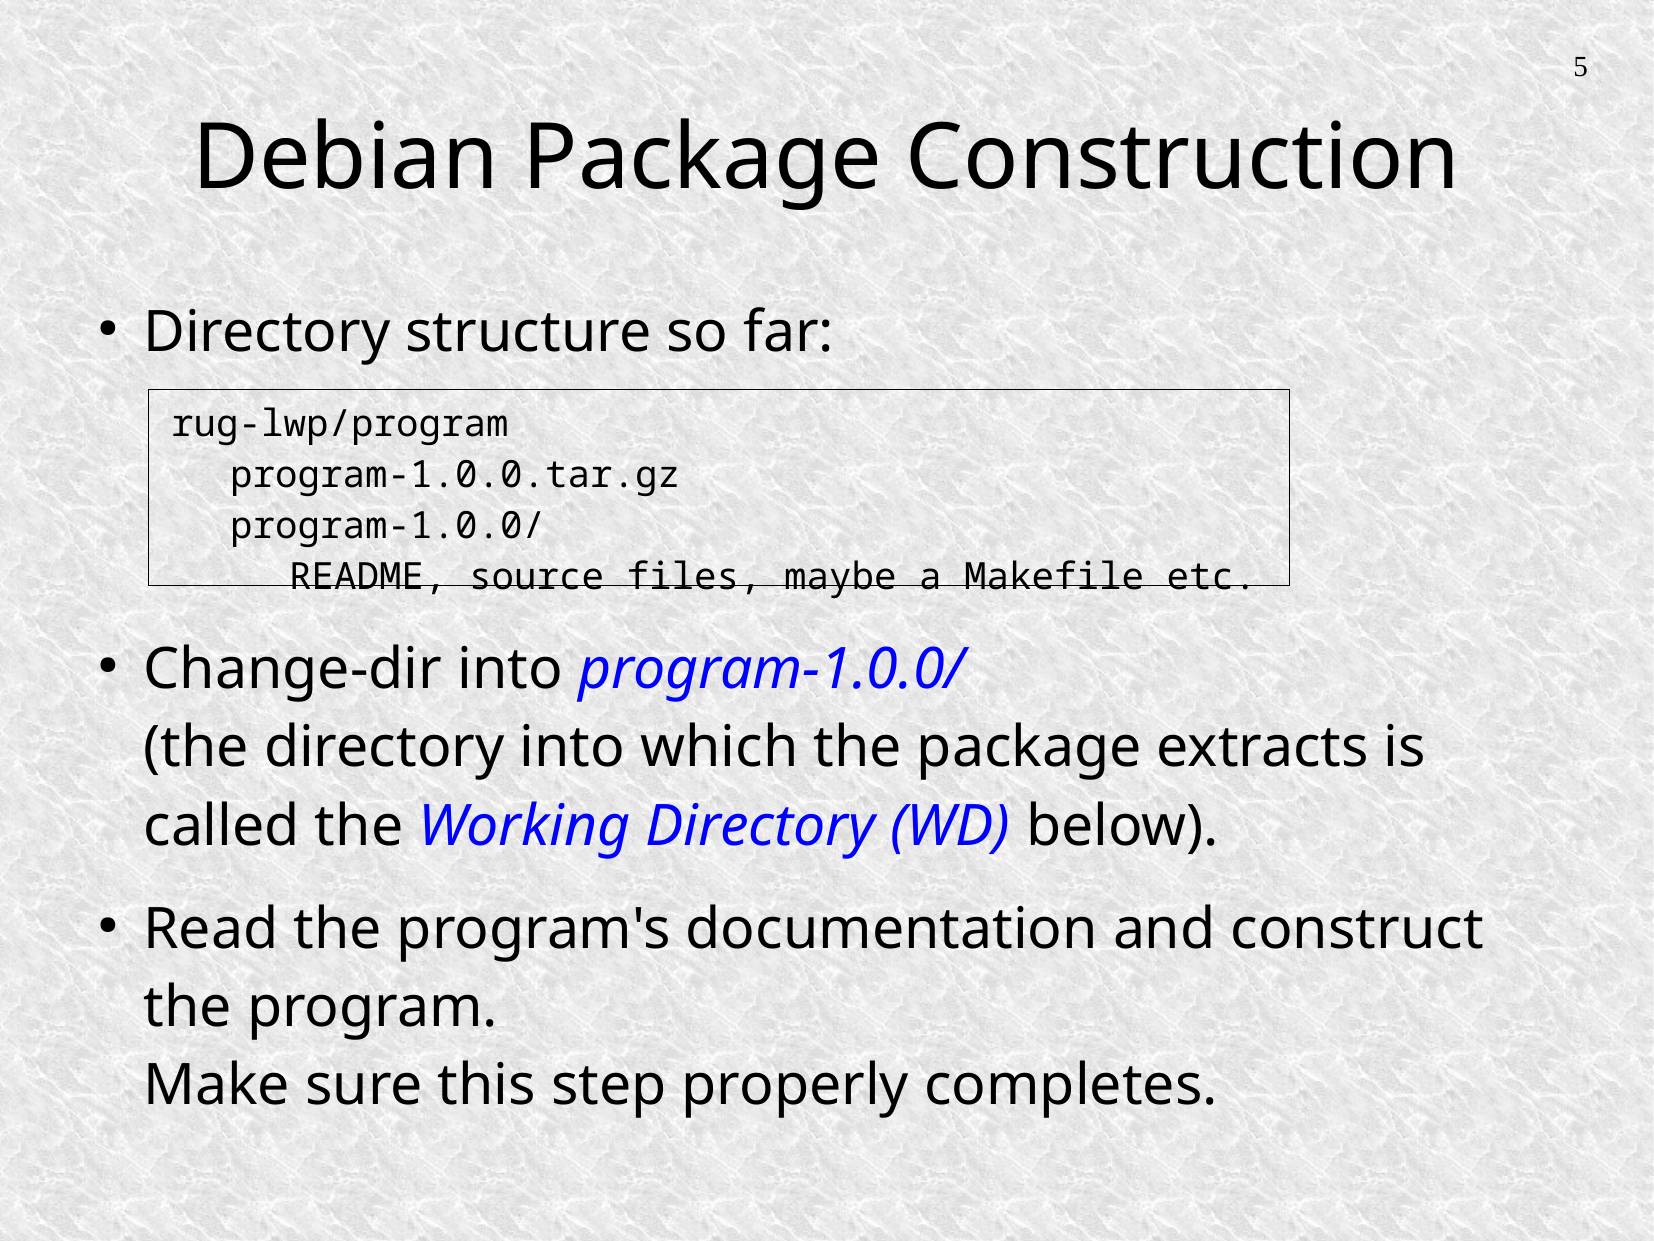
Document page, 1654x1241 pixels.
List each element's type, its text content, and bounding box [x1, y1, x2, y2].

picture [0, 0, 1654, 1241]
text_box rug-lwp/program program-1.0.0.tar.gz program-1.0.0/ README, source files, maybe a Makefile etc. [156, 390, 1272, 579]
title Debian Package Construction [82, 56, 1571, 250]
list Directory structure so far: Change-dir into program-1.0.0/ (the directory into which the package extracts is called the Working Directory (WD) below). Read the program's documentation and construct the program. Make sure this step properly completes. [82, 290, 1571, 1126]
